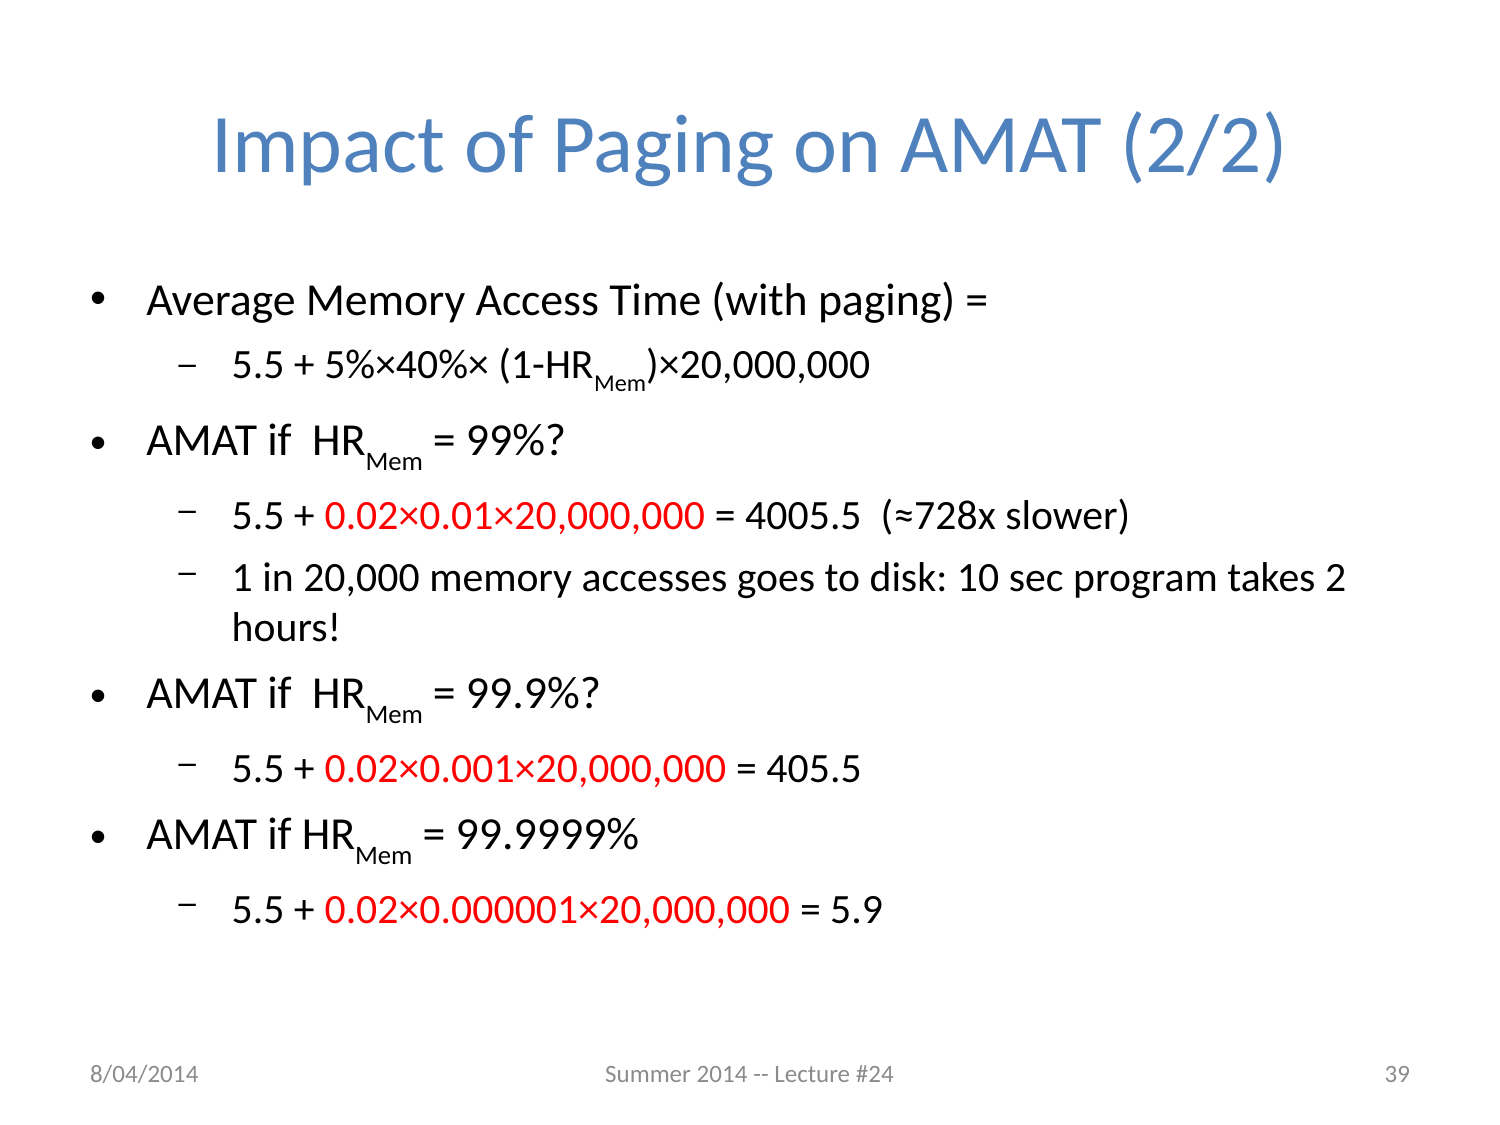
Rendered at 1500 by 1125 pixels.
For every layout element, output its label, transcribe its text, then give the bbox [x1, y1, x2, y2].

slide_number 8/04/2014 [75, 1042, 425, 1103]
list Average Memory Access Time (with paging) = 5.5 + 5%×40%× (1-HRMem)×20,000,000 AMAT if HRMem = 99%? 5.5 + 0.02×0.01×20,000,000 = 4005.5 (≈728x slower) 1 in 20,000 memory accesses goes to disk: 10 sec program takes 2 hours! AMAT if HRMem = 99.9%? 5.5 + 0.02×0.001×20,000,000 = 405.5 AMAT if HRMem = 99.9999% 5.5 + 0.02×0.000001×20,000,000 = 5.9 [75, 262, 1425, 1073]
footer Summer 2014 -- Lecture #24 [512, 1042, 988, 1103]
slide_number <number> [1074, 1042, 1425, 1103]
title Impact of Paging on AMAT (2/2) [75, 45, 1425, 233]
